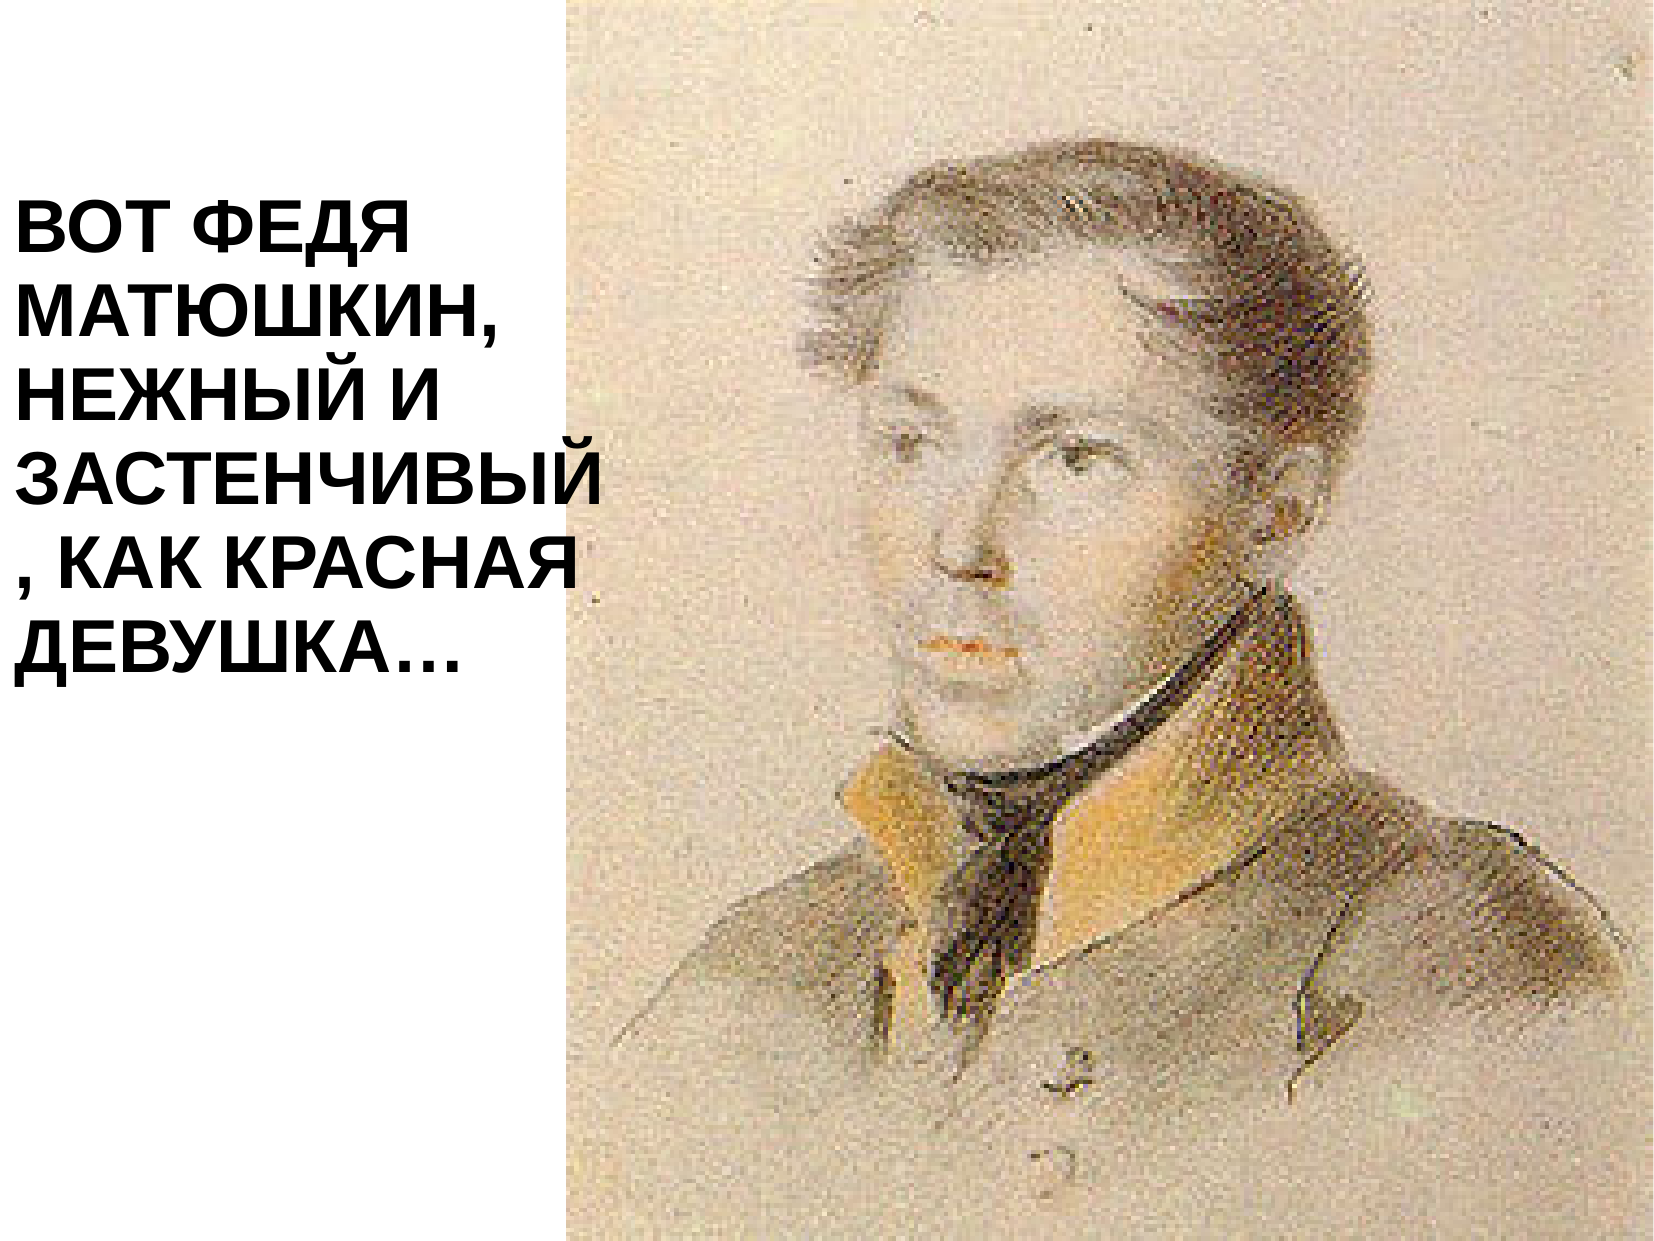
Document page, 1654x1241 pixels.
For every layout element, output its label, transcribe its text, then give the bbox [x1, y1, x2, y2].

picture [566, 0, 1654, 1241]
text_box ВОТ ФЕДЯ МАТЮШКИН, НЕЖНЫЙ И ЗАСТЕНЧИВЫЙ, КАК КРАСНАЯ ДЕВУШКА… [0, 177, 632, 697]
